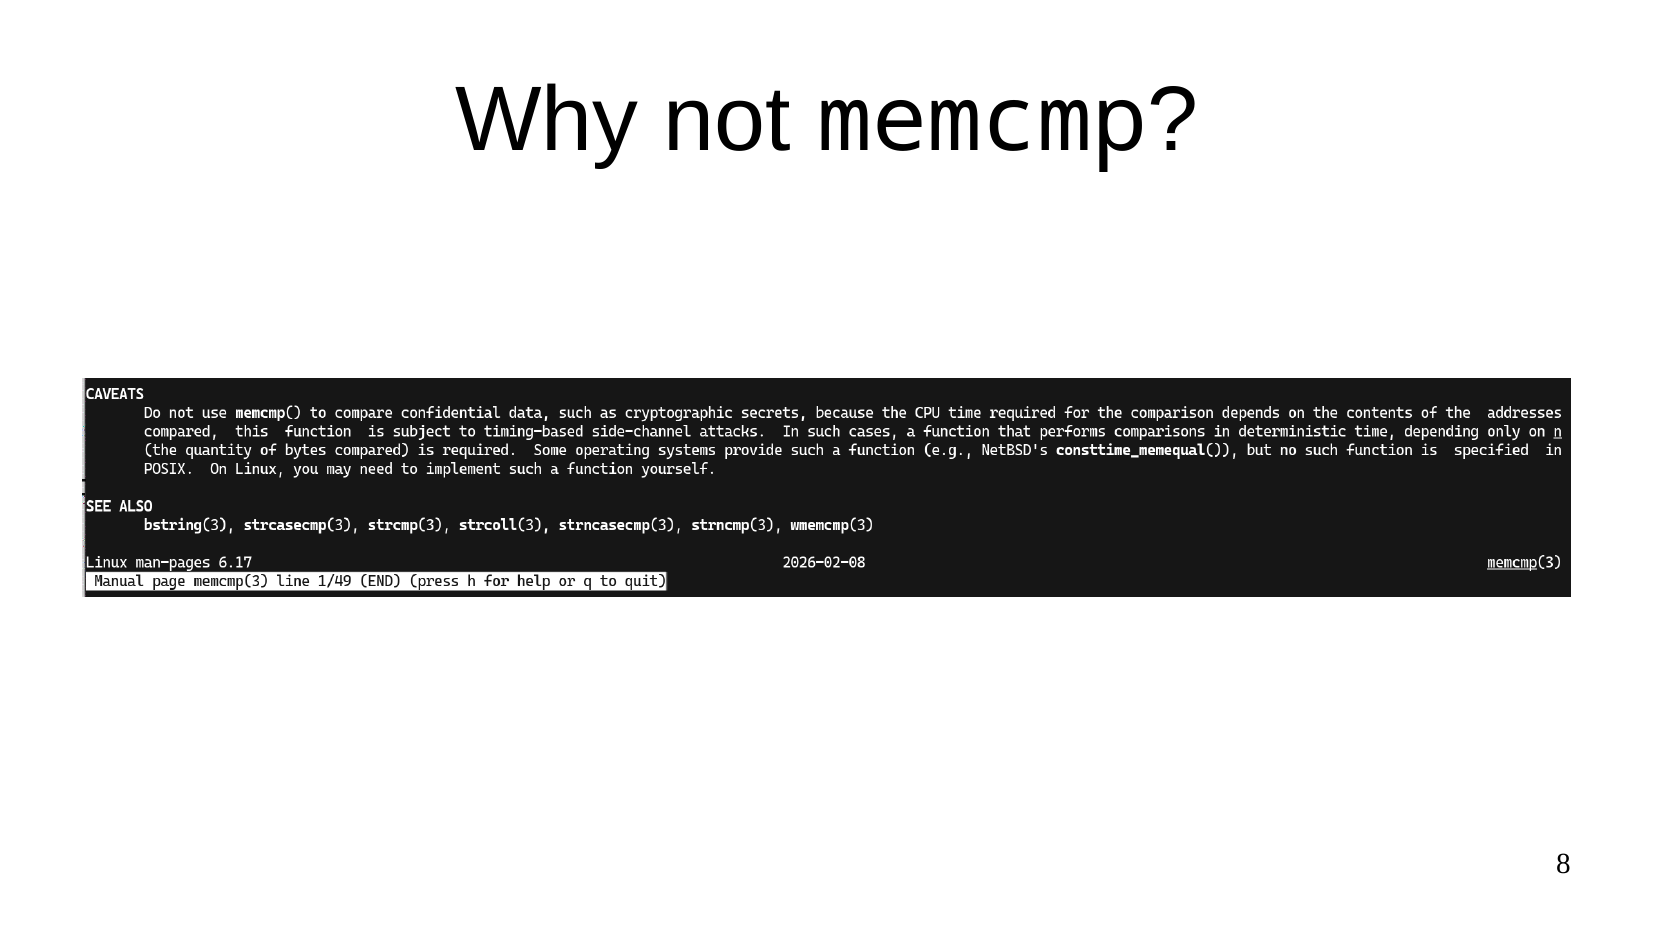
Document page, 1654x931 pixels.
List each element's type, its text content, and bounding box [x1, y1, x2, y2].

picture [82, 378, 1571, 597]
title Why not memcmp? [82, 37, 1571, 193]
